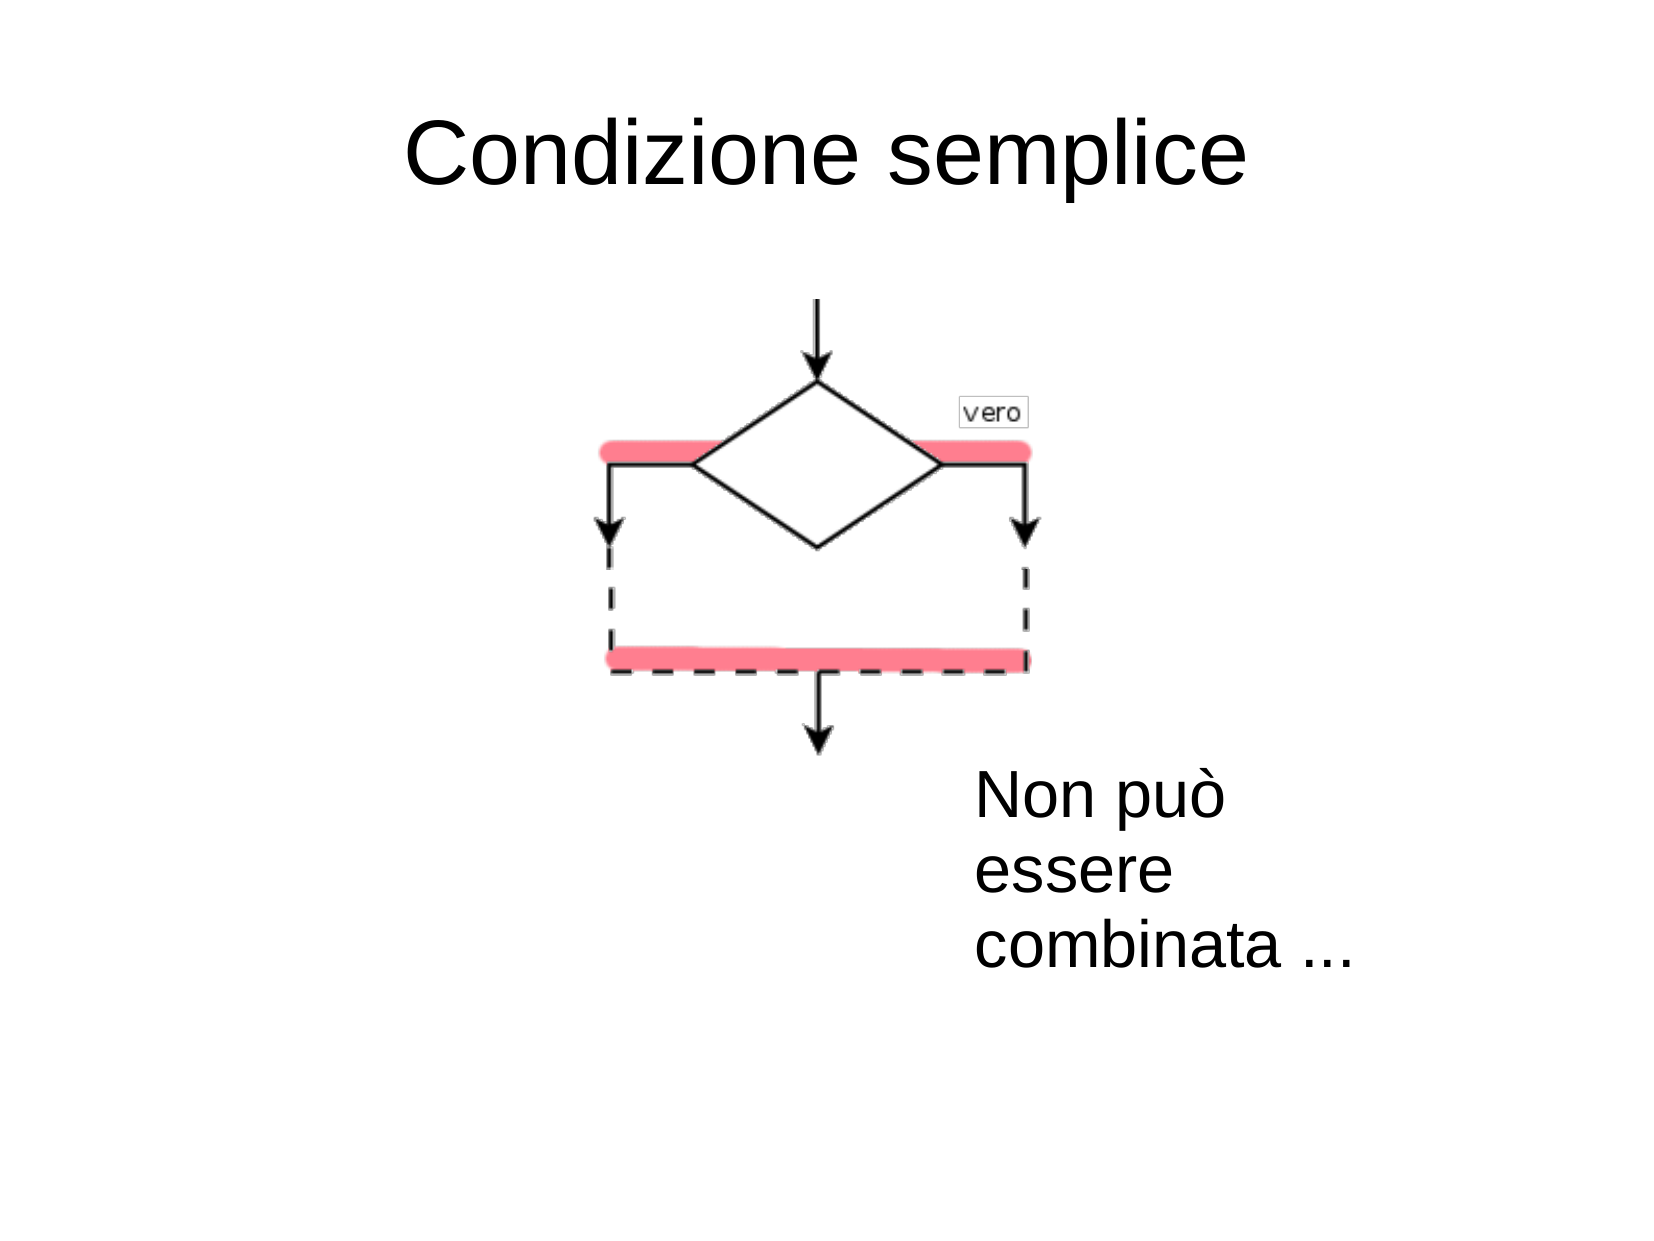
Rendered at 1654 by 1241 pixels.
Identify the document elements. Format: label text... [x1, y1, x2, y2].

picture [553, 299, 1082, 766]
text_box Non può essere combinata ... [960, 750, 1426, 990]
title Condizione semplice [82, 49, 1571, 257]
